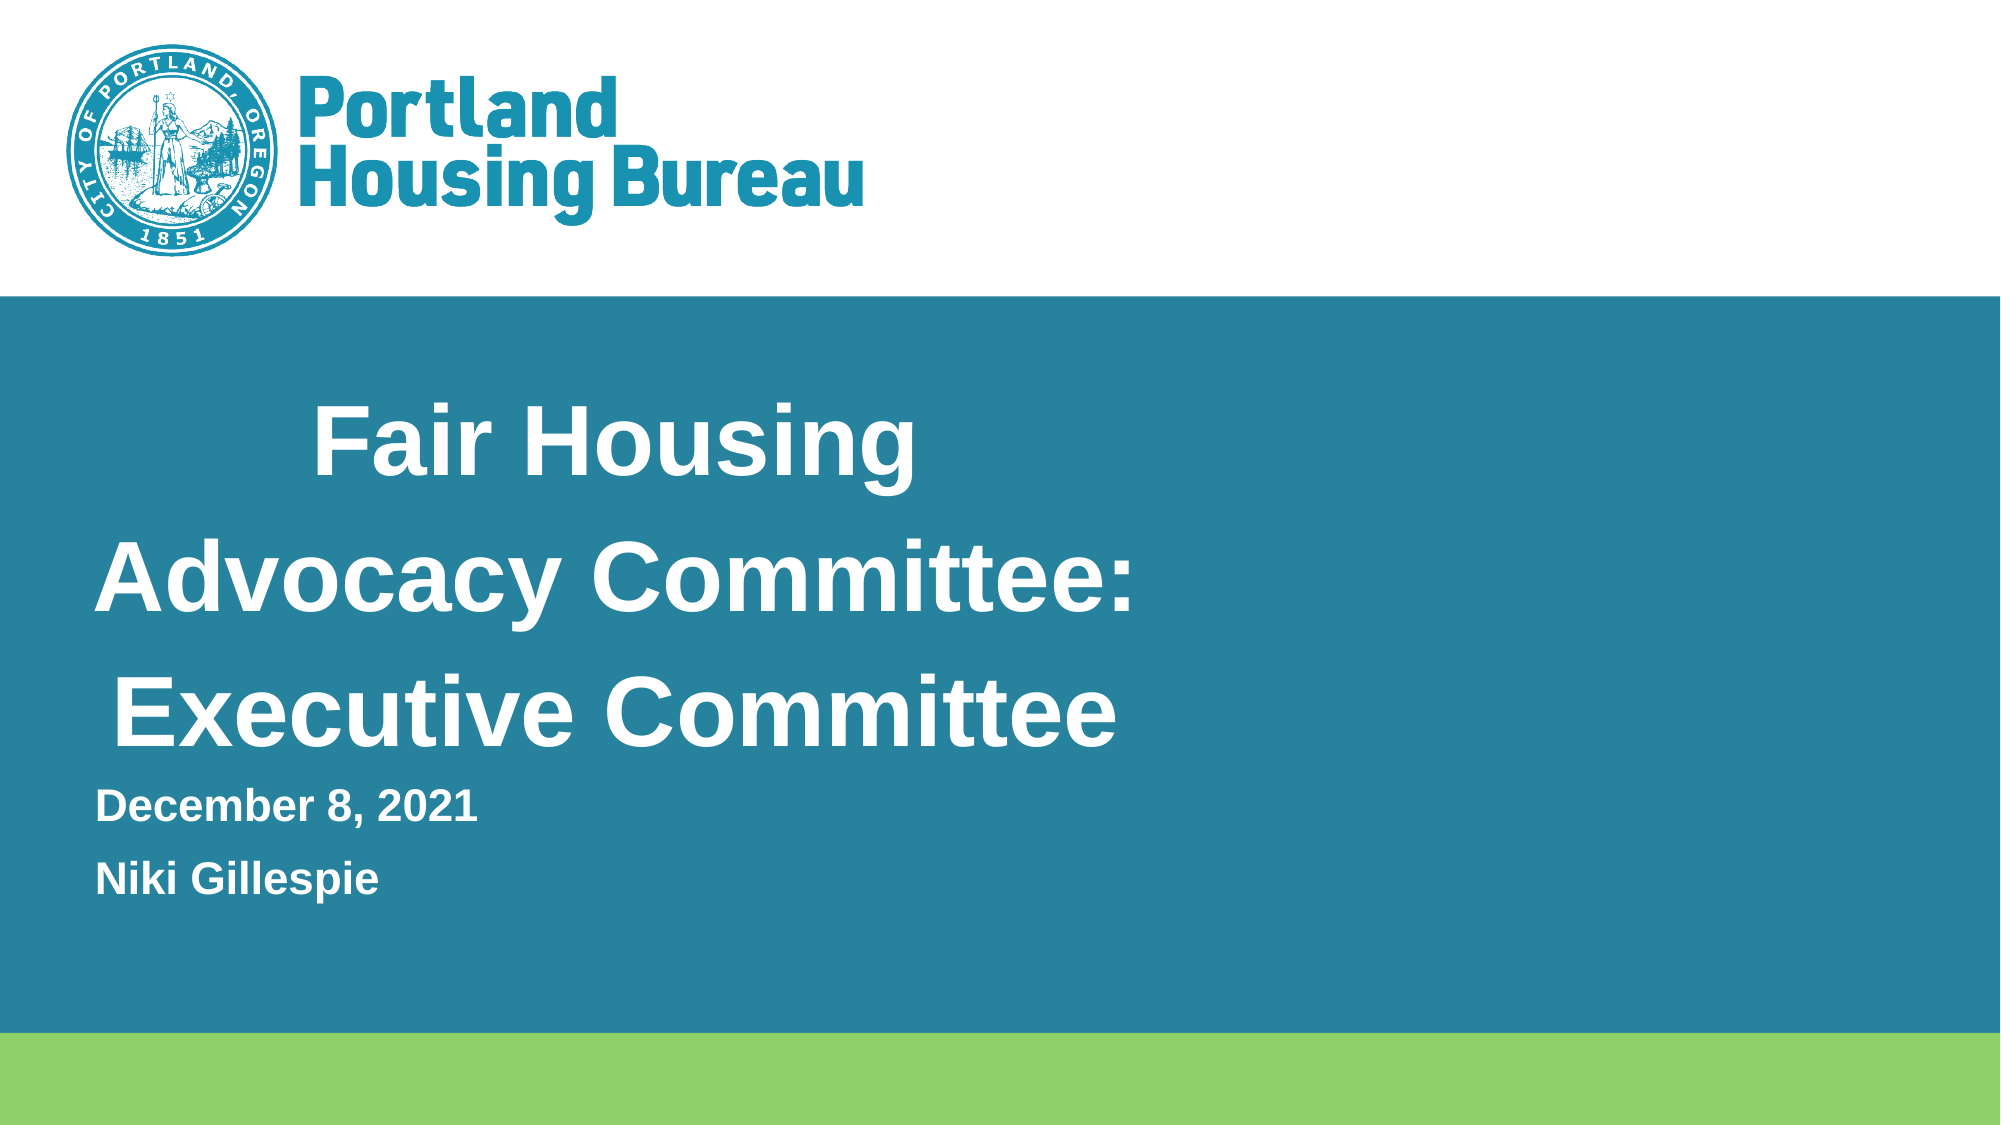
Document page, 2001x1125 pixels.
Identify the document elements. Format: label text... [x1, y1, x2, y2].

title Fair Housing Advocacy Committee: Executive Committee [92, 360, 1722, 760]
text_box December 8, 2021 Niki Gillespie [92, 757, 951, 898]
